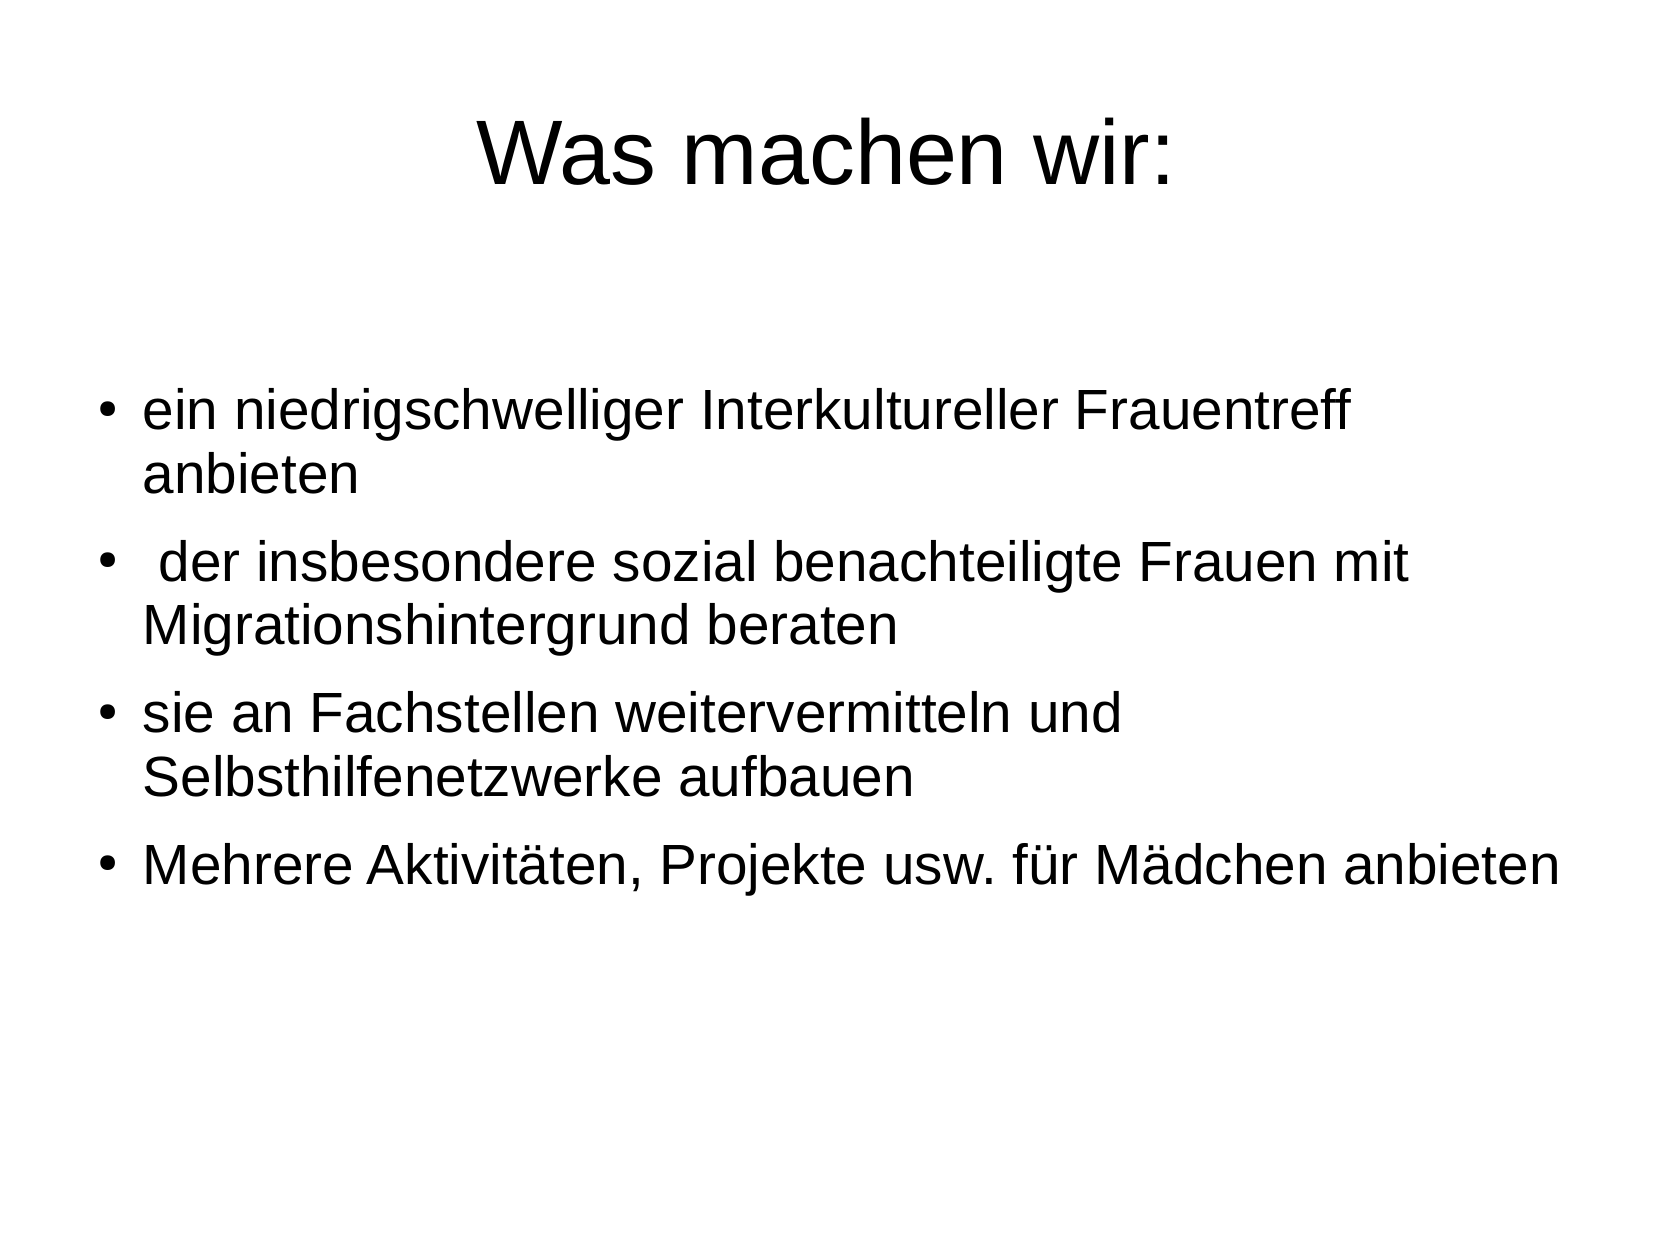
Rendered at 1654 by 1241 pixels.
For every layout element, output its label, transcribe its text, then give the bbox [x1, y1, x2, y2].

title Was machen wir: [82, 49, 1571, 257]
list ein niedrigschwelliger Interkultureller Frauentreff anbieten der insbesondere sozial benachteiligte Frauen mit Migrationshintergrund beraten sie an Fachstellen weitervermitteln und Selbsthilfenetzwerke aufbauen Mehrere Aktivitäten, Projekte usw. für Mädchen anbieten [82, 290, 1571, 1010]
